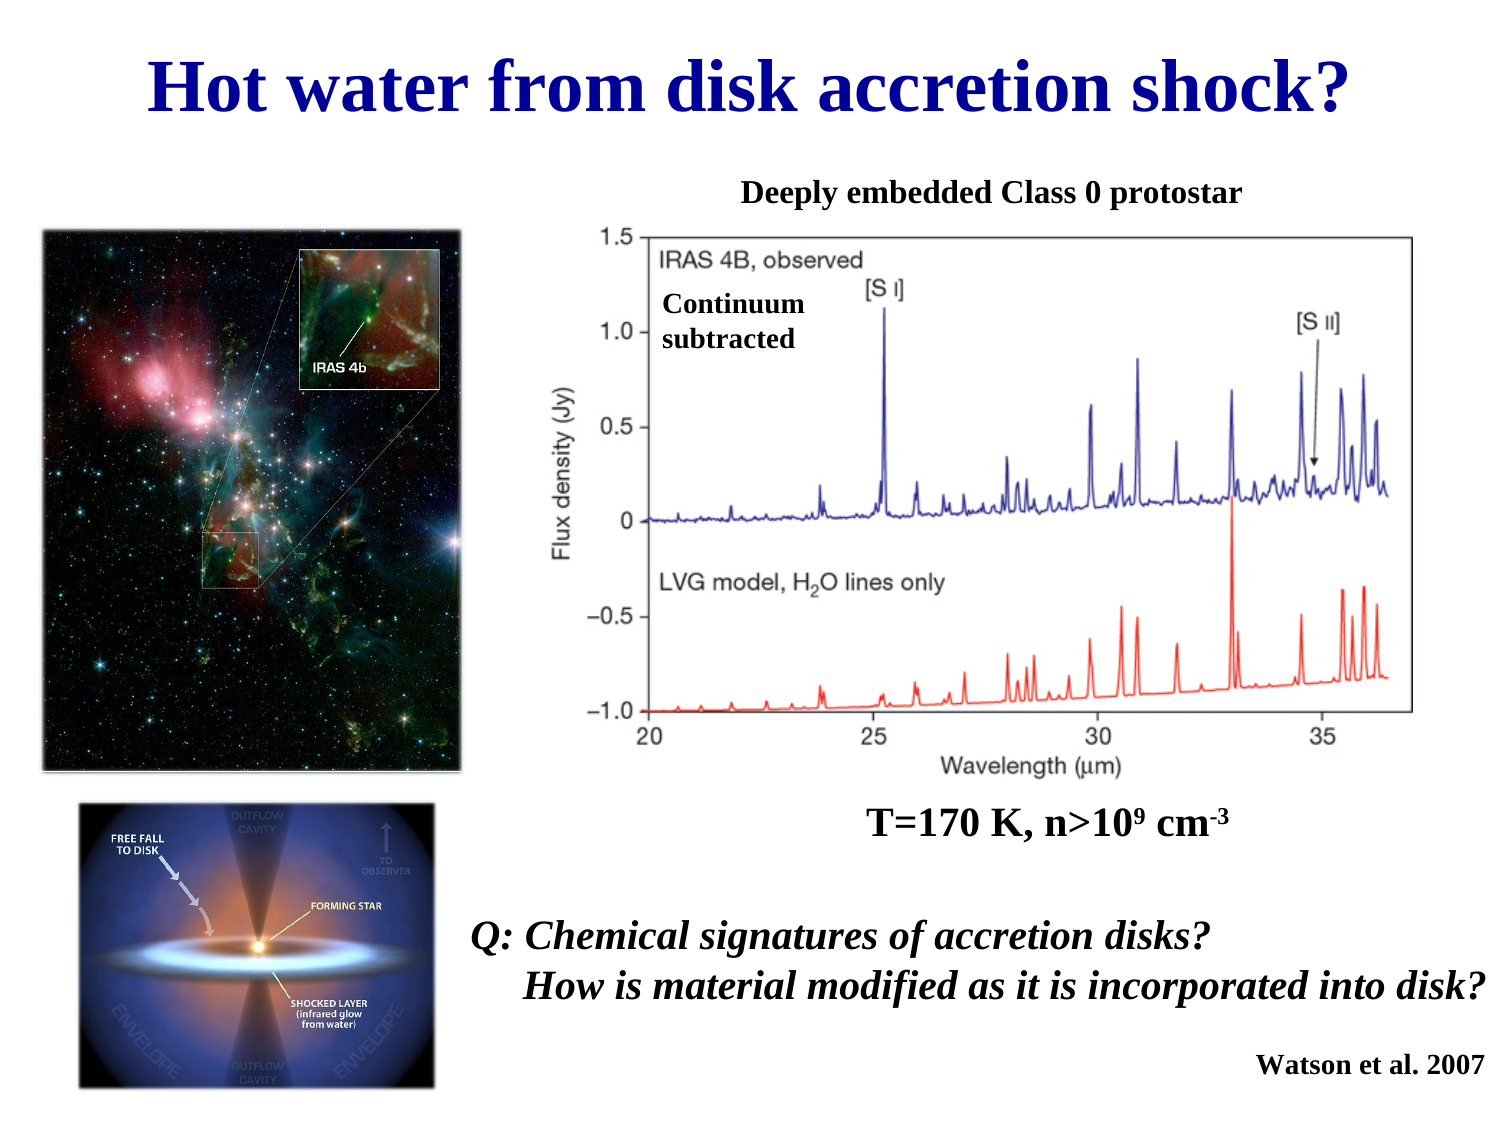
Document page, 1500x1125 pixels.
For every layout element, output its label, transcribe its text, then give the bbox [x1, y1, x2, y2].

picture [37, 224, 466, 777]
text_box Q: Chemical signatures of accretion disks? How is material modified as it is incorporated into disk? [455, 899, 1500, 1016]
title Hot water from disk accretion shock? [112, 0, 1388, 175]
text_box Watson et al. 2007 [1240, 1037, 1500, 1088]
text_box T=170 K, n>109 cm-3 [851, 787, 1245, 853]
picture [75, 799, 438, 1092]
text_box Continuum subtracted [647, 276, 828, 363]
text_box Deeply embedded Class 0 protostar [725, 162, 1259, 218]
picture [549, 224, 1413, 781]
